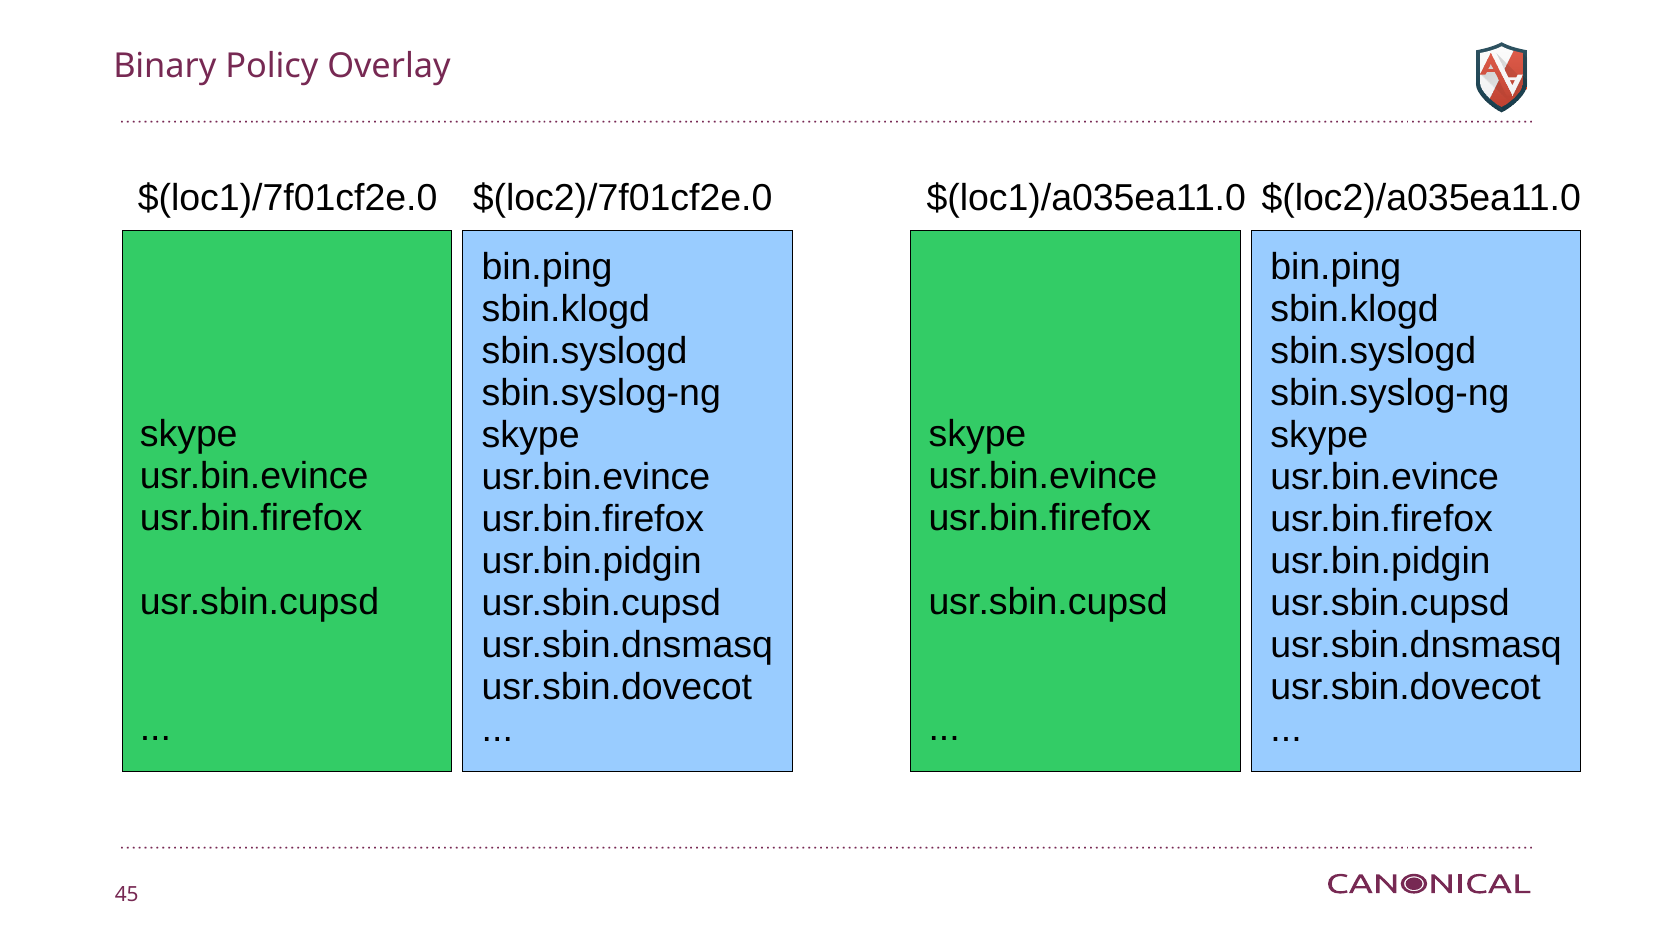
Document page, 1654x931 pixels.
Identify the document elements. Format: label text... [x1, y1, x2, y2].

text_box $(loc2)/a035ea11.0 [1246, 169, 1599, 226]
text_box [462, 230, 793, 772]
text_box skype usr.bin.evince usr.bin.firefox usr.sbin.cupsd ... [913, 236, 1183, 798]
text_box $(loc2)/7f01cf2e.0 [458, 169, 788, 226]
text_box [910, 230, 1241, 772]
text_box skype usr.bin.evince usr.bin.firefox usr.sbin.cupsd ... [125, 236, 394, 798]
text_box bin.ping sbin.klogd sbin.syslogd sbin.syslog-ng skype usr.bin.evince usr.bin.firefox usr.bin.pidgin usr.sbin.cupsd usr.sbin.dnsmasq usr.sbin.dovecot ... [466, 237, 788, 799]
text_box $(loc1)/a035ea11.0 [911, 168, 1264, 226]
text_box [122, 230, 452, 772]
title Binary Policy Overlay [113, 48, 1382, 81]
picture [111, 845, 1533, 851]
text_box [1251, 230, 1581, 772]
text_box $(loc1)/7f01cf2e.0 [123, 168, 453, 226]
text_box bin.ping sbin.klogd sbin.syslogd sbin.syslog-ng skype usr.bin.evince usr.bin.firefox usr.bin.pidgin usr.sbin.cupsd usr.sbin.dnsmasq usr.sbin.dovecot ... [1255, 237, 1577, 799]
picture [111, 33, 1546, 124]
